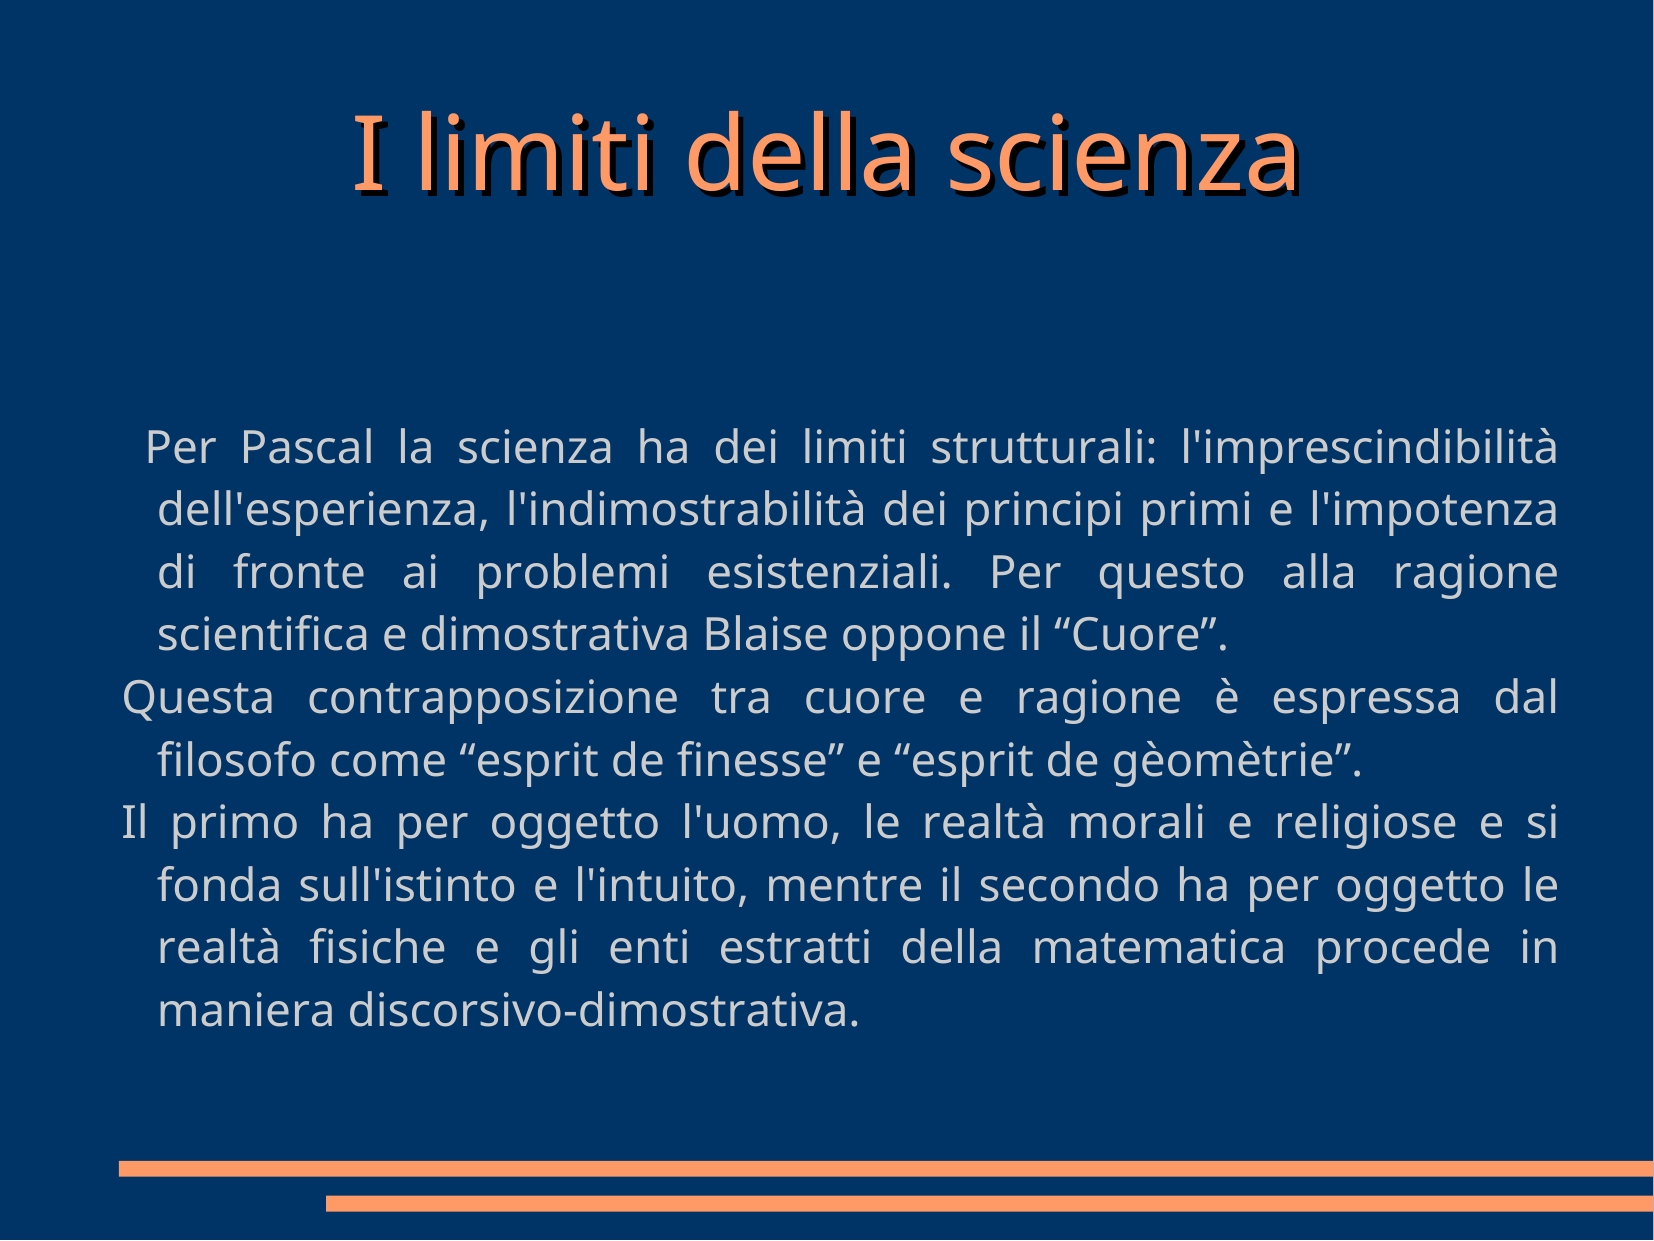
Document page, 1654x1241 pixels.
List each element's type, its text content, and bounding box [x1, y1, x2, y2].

title I limiti della scienza [121, 53, 1534, 246]
subtitle Per Pascal la scienza ha dei limiti strutturali: l'imprescindibilità dell'esperienza, l'indimostrabilità dei principi primi e l'impotenza di fronte ai problemi esistenziali. Per questo alla ragione scientifica e dimostrativa Blaise oppone il “Cuore”. Questa contrapposizione tra cuore e ragione è espressa dal filosofo come “esprit de finesse” e “esprit de gèomètrie”. Il primo ha per oggetto l'uomo, le realtà morali e religiose e si fonda sull'istinto e l'intuito, mentre il secondo ha per oggetto le realtà fisiche e gli enti estratti della matematica procede in maniera discorsivo-dimostrativa. [121, 329, 1561, 1125]
